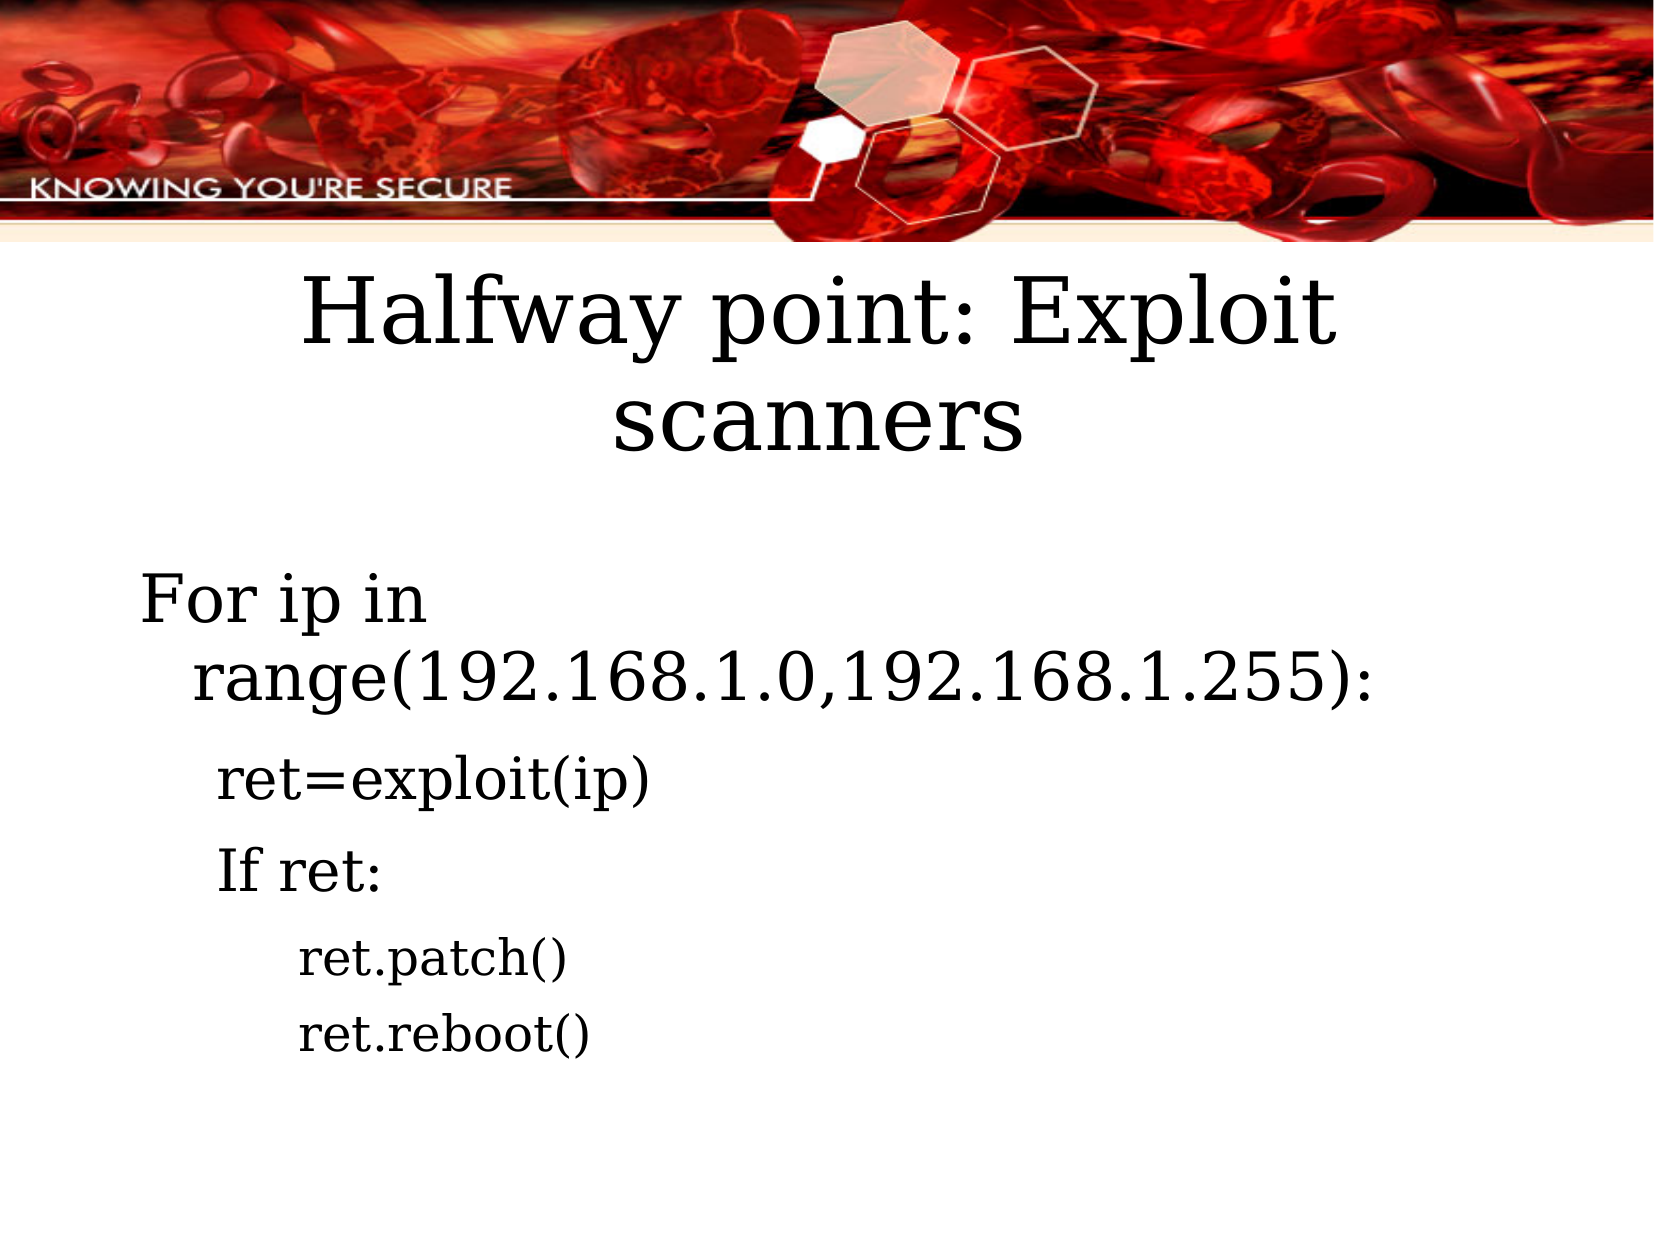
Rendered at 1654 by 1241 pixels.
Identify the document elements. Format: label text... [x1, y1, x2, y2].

title Halfway point: Exploit scanners [113, 258, 1526, 473]
list For ip in range(192.168.1.0,192.168.1.255): ret=exploit(ip) If ret: ret.patch() ret.reboot() [121, 560, 1534, 1127]
picture [0, 0, 1654, 242]
